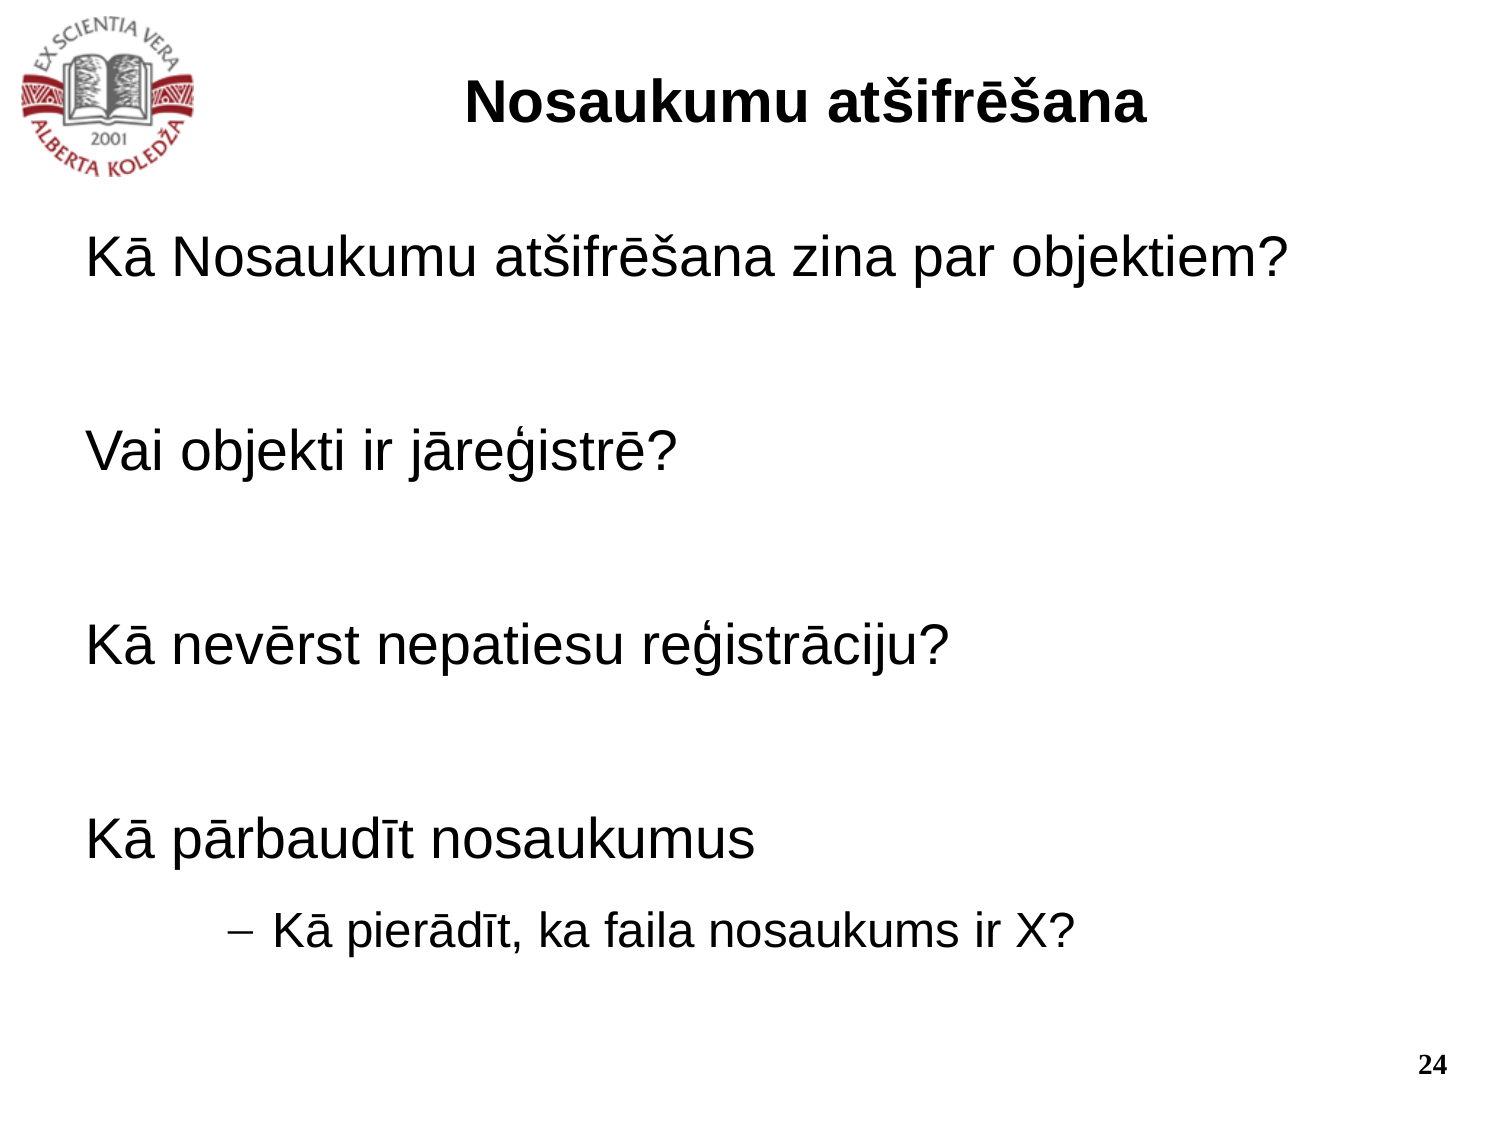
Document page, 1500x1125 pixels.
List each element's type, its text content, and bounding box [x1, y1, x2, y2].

title Nosaukumu atšifrēšana [187, 44, 1425, 150]
picture [21, 16, 194, 177]
list Kā Nosaukumu atšifrēšana zina par objektiem? Vai objekti ir jāreģistrē? Kā nevērst nepatiesu reģistrāciju? Kā pārbaudīt nosaukumus Kā pierādīt, ka faila nosaukums ir X? [85, 216, 1436, 959]
text_box <skaitlis> [1312, 1037, 1463, 1101]
